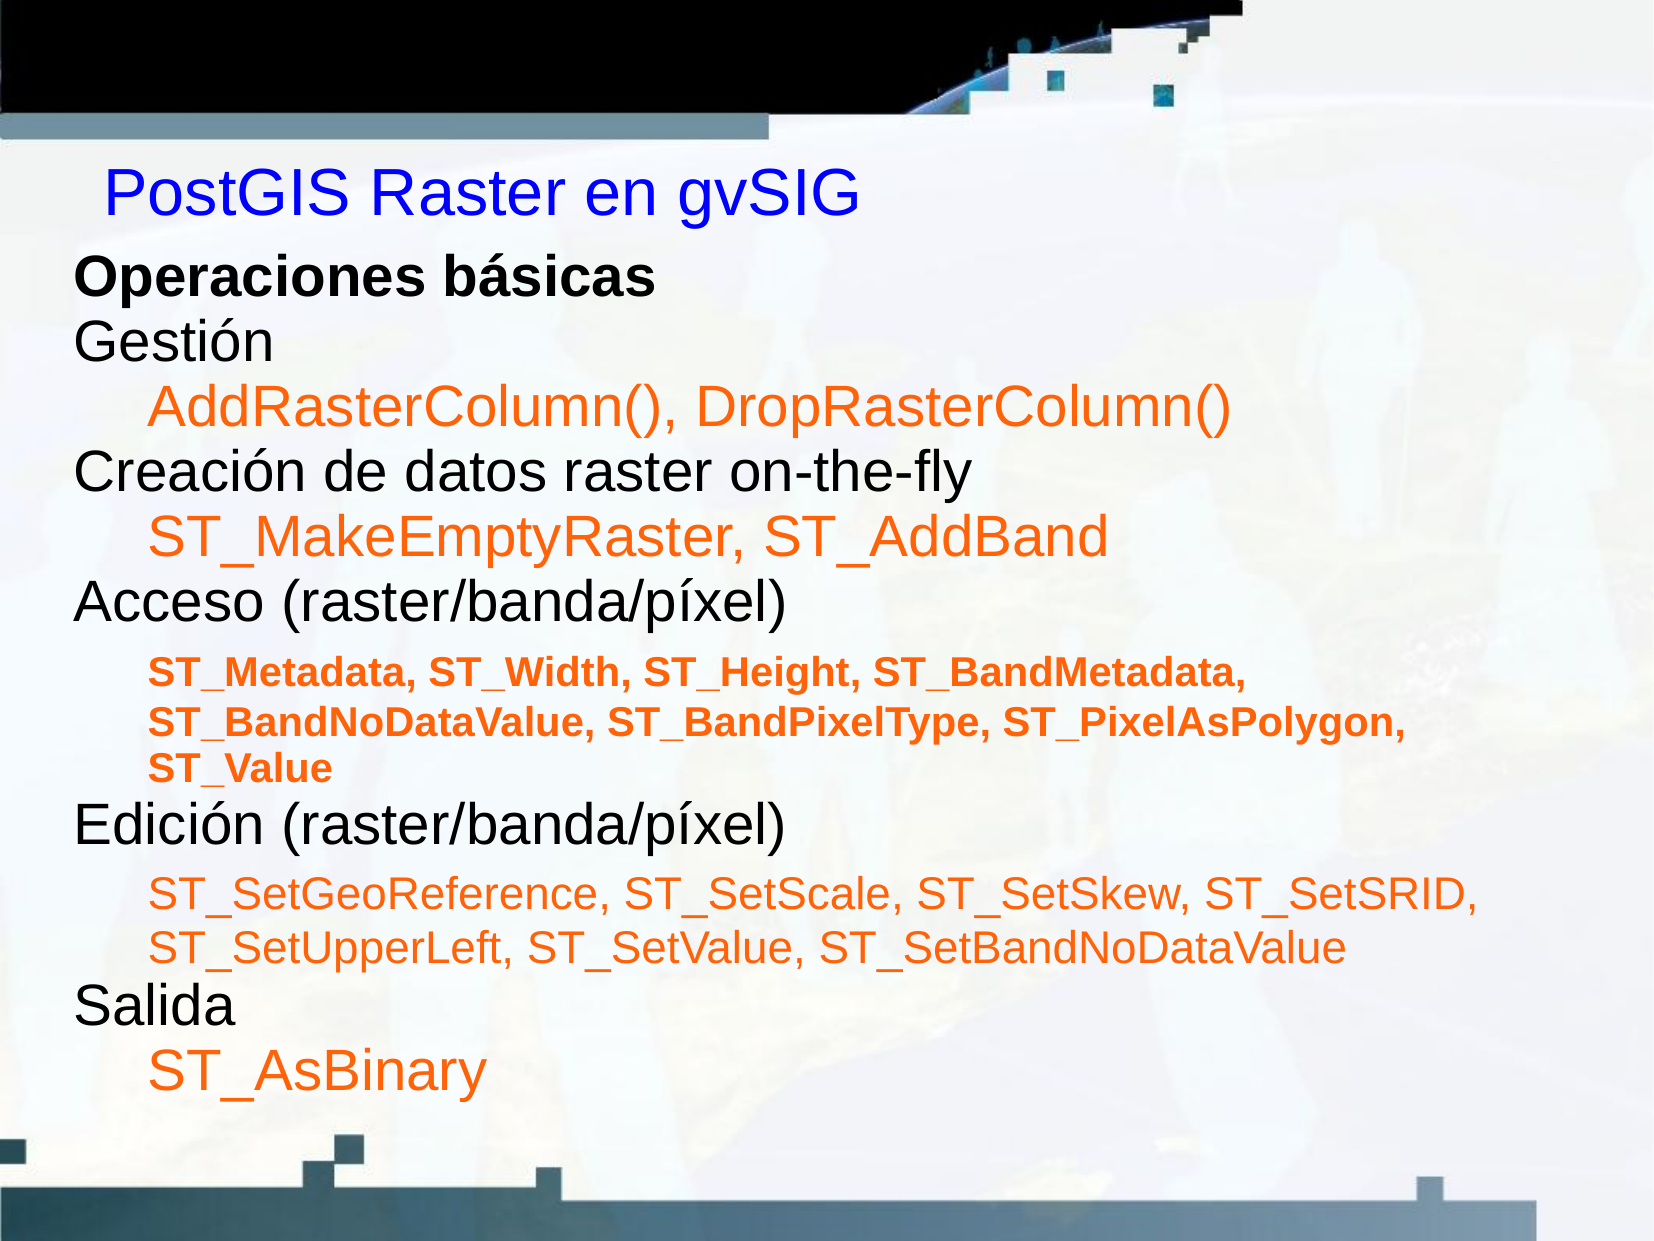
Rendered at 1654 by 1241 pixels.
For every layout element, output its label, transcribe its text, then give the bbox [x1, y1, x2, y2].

picture [0, 0, 1654, 1241]
text_box PostGIS Raster en gvSIG [88, 147, 916, 238]
text_box Operaciones básicas Gestión AddRasterColumn(), DropRasterColumn() Creación de datos raster on-the-fly ST_MakeEmptyRaster, ST_AddBand Acceso (raster/banda/píxel) ST_Metadata, ST_Width, ST_Height, ST_BandMetadata, ST_BandNoDataValue, ST_BandPixelType, ST_PixelAsPolygon, ST_Value Edición (raster/banda/píxel) ST_SetGeoReference, ST_SetScale, ST_SetSkew, ST_SetSRID, ST_SetUpperLeft, ST_SetValue, ST_SetBandNoDataValue Salida ST_AsBinary [59, 236, 1595, 1241]
